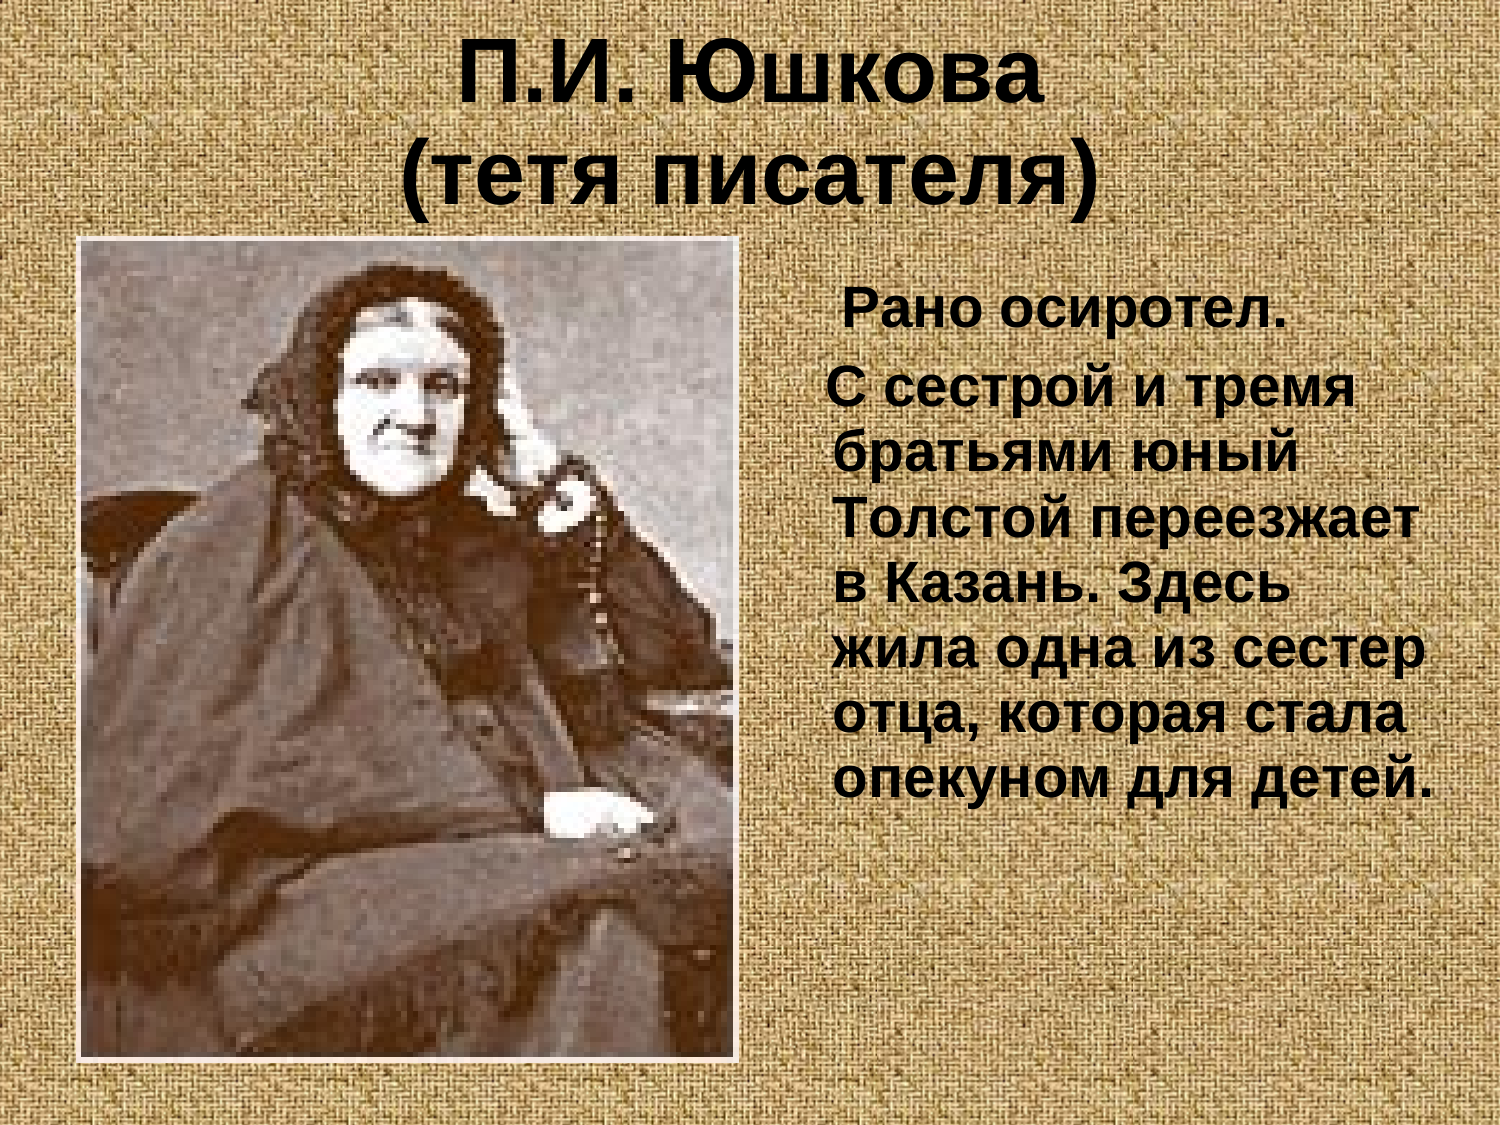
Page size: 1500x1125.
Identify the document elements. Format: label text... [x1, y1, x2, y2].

title П.И. Юшкова (тетя писателя) [76, 7, 1425, 339]
picture [0, 0, 1500, 1125]
list Рано осиротел. С сестрой и тремя братьями юный Толстой переезжает в Казань. Здесь жила одна из сестер отца, которая стала опекуном для детей. [761, 267, 1459, 1010]
